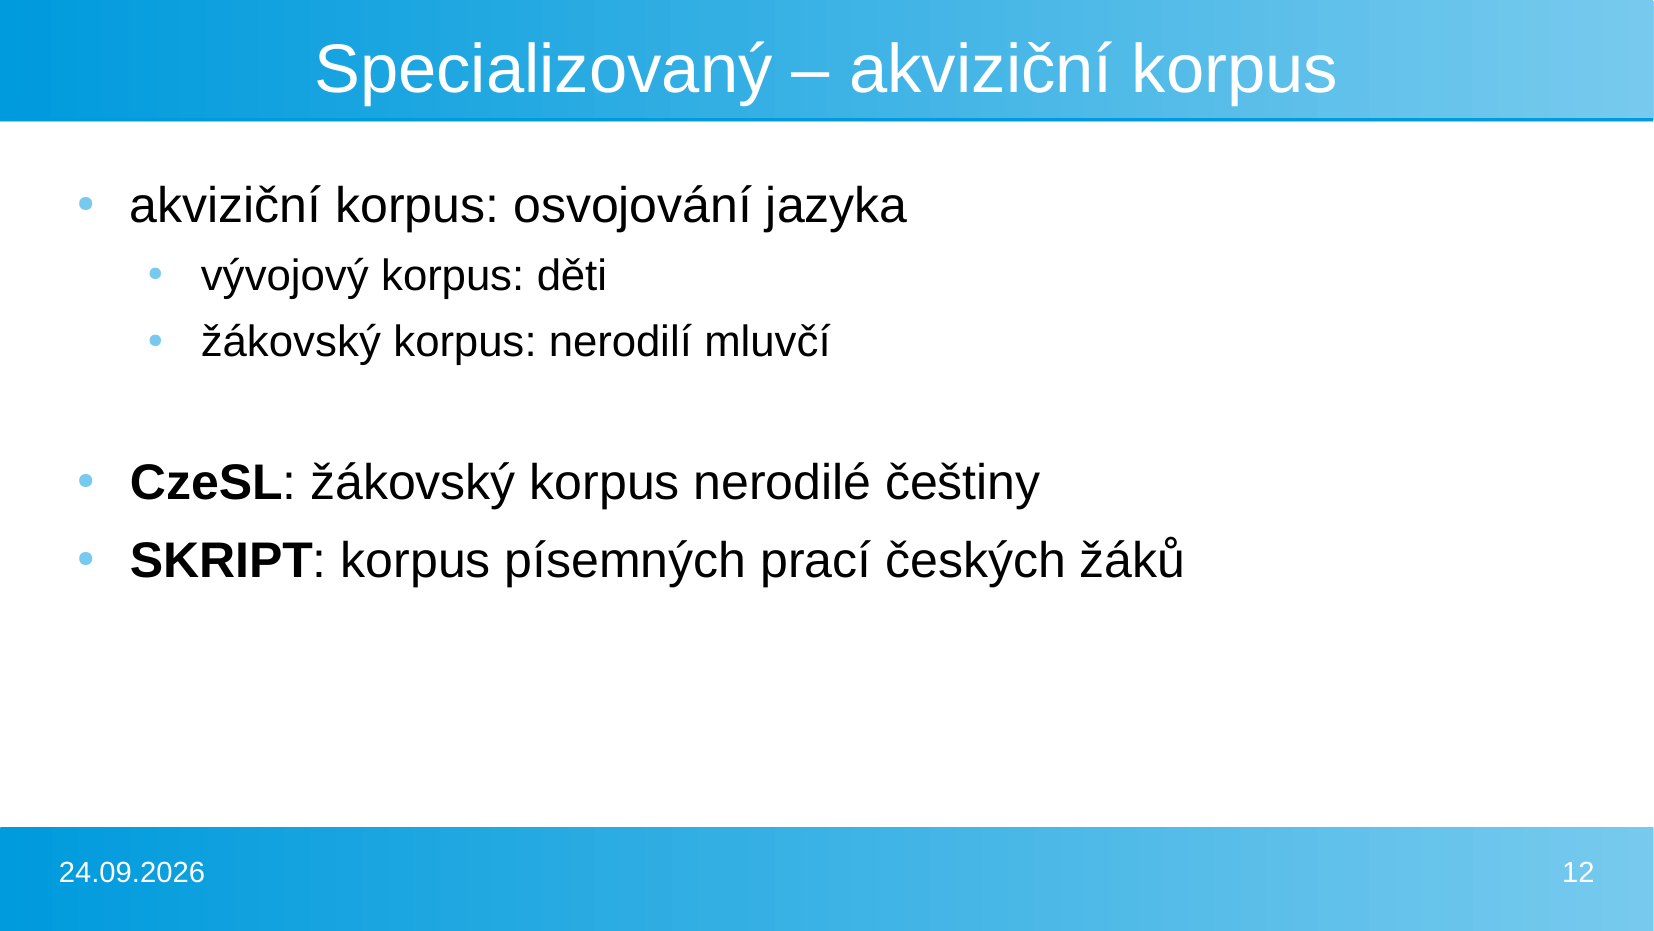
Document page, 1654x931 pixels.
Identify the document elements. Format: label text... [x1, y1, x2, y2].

title Specializovaný – akviziční korpus [59, 29, 1595, 108]
list akviziční korpus: osvojování jazyka vývojový korpus: děti žákovský korpus: nerodilí mluvčí CzeSL: žákovský korpus nerodilé češtiny SKRIPT: korpus písemných prací českých žáků [59, 177, 1595, 768]
